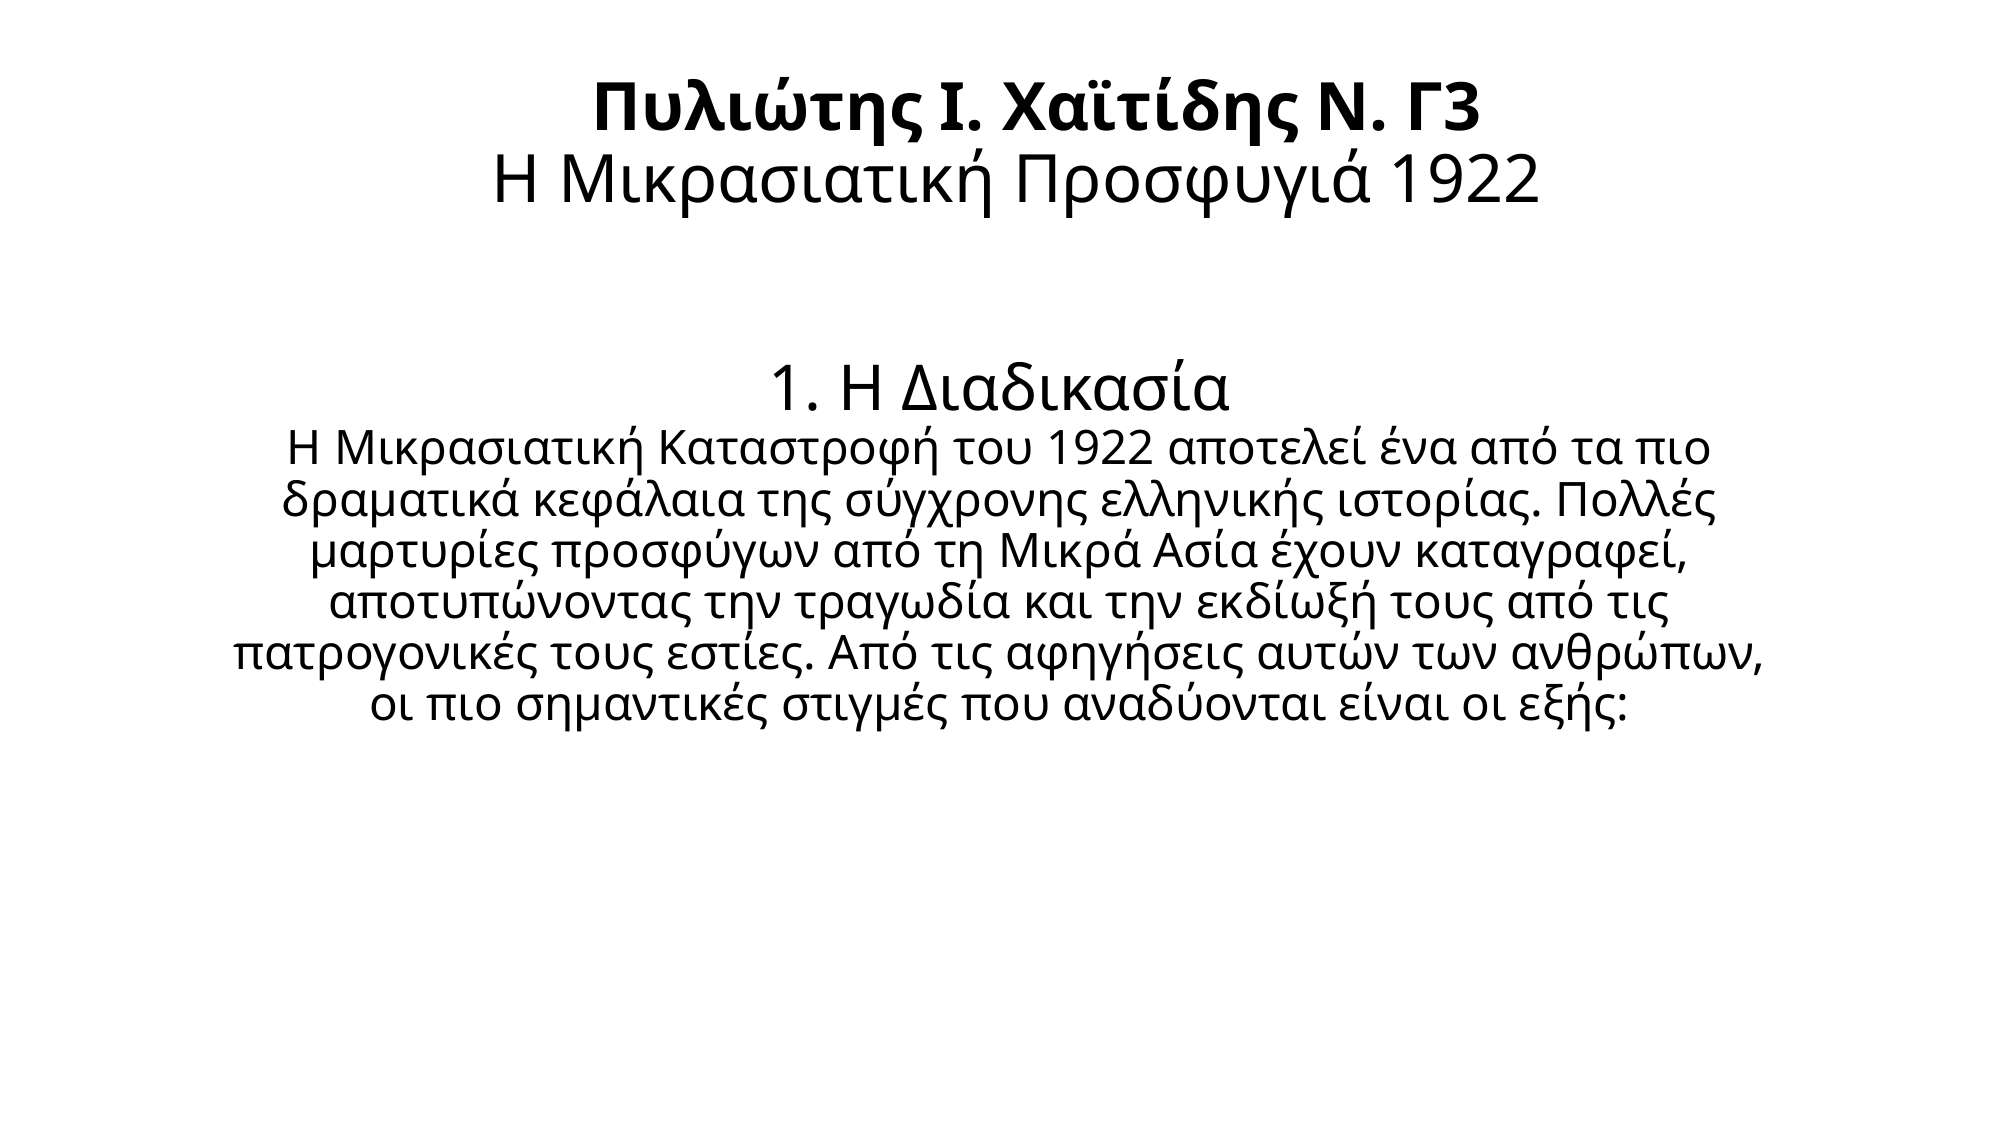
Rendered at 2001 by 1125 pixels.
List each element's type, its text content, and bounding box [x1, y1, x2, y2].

title Πυλιώτης Ι. Χαϊτίδης Ν. Γ3 Η Μικρασιατική Προσφυγιά 1922 [249, 0, 1750, 225]
subtitle 1. Η Διαδικασία Η Μικρασιατική Καταστροφή του 1922 αποτελεί ένα από τα πιο δραματικά κεφάλαια της σύγχρονης ελληνικής ιστορίας. Πολλές μαρτυρίες προσφύγων από τη Μικρά Ασία έχουν καταγραφεί, αποτυπώνοντας την τραγωδία και την εκδίωξή τους από τις πατρογονικές τους εστίες. Από τις αφηγήσεις αυτών των ανθρώπων, οι πιο σημαντικές στιγμές που αναδύονται είναι οι εξής: [198, 348, 1803, 777]
